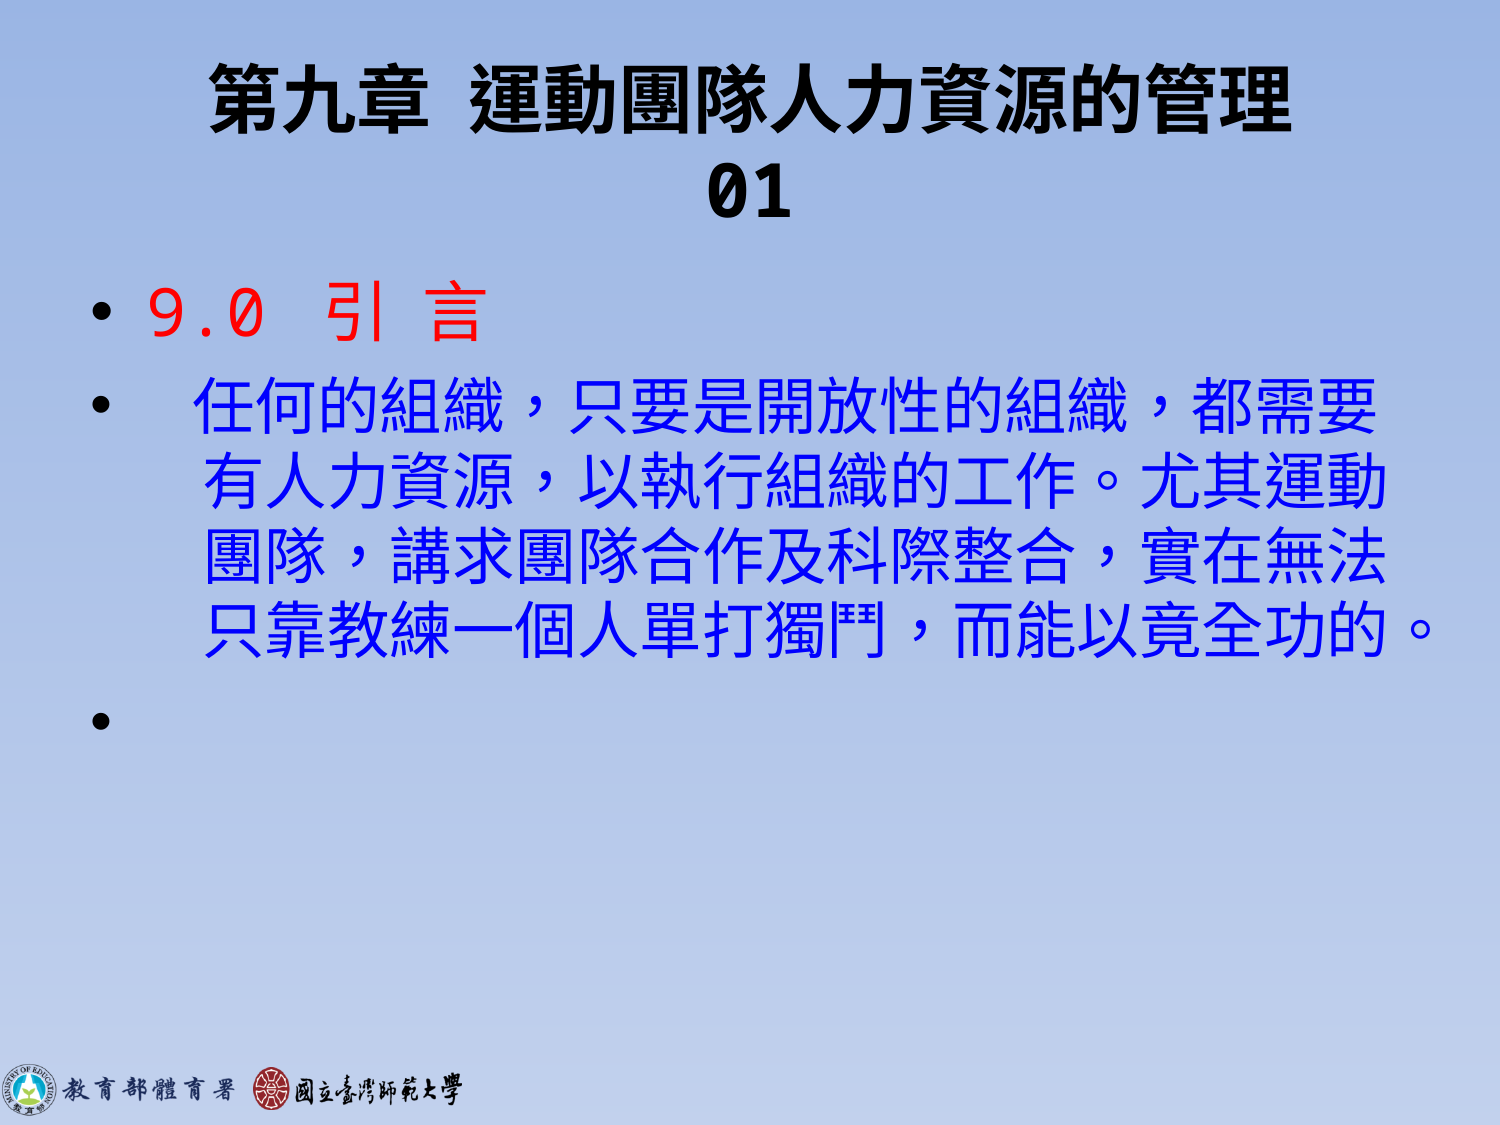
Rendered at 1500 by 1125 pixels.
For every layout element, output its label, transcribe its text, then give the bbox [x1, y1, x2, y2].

list 9.0 引 言 任何的組織，只要是開放性的組織，都需要有人力資源，以執行組織的工作。尤其運動團隊，講求團隊合作及科際整合，實在無法只靠教練一個人單打獨鬥，而能以竟全功的。 [75, 262, 1426, 1019]
title 第九章 運動團隊人力資源的管理 01 [75, 45, 1426, 233]
